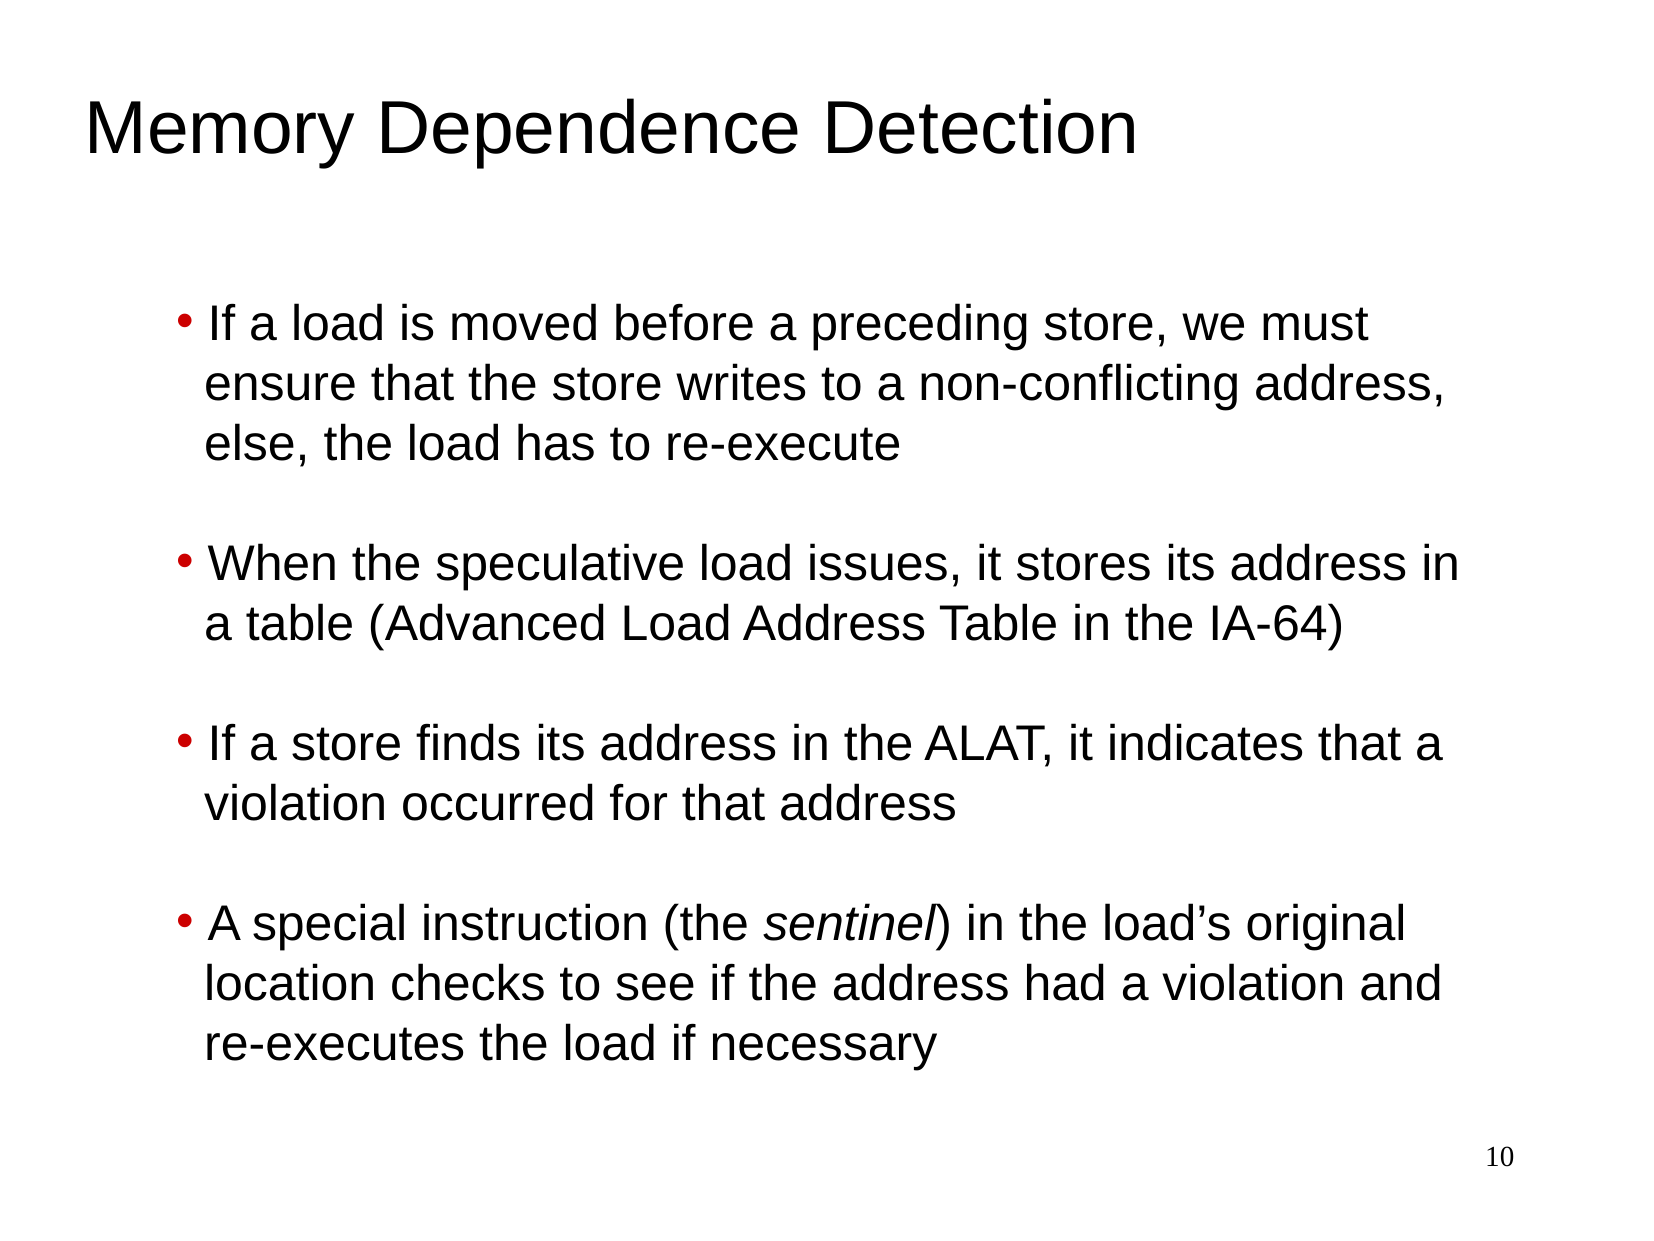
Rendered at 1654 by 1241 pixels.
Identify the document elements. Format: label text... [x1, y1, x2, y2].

text_box 23 [1185, 1129, 1530, 1213]
text_box If a load is moved before a preceding store, we must ensure that the store writes to a non-conflicting address, else, the load has to re-execute When the speculative load issues, it stores its address in a table (Advanced Load Address Table in the IA-64) If a store finds its address in the ALAT, it indicates that a violation occurred for that address A special instruction (the sentinel) in the load’s original location checks to see if the address had a violation and re-executes the load if necessary [161, 282, 1476, 1079]
text_box Memory Dependence Detection [69, 71, 1155, 177]
